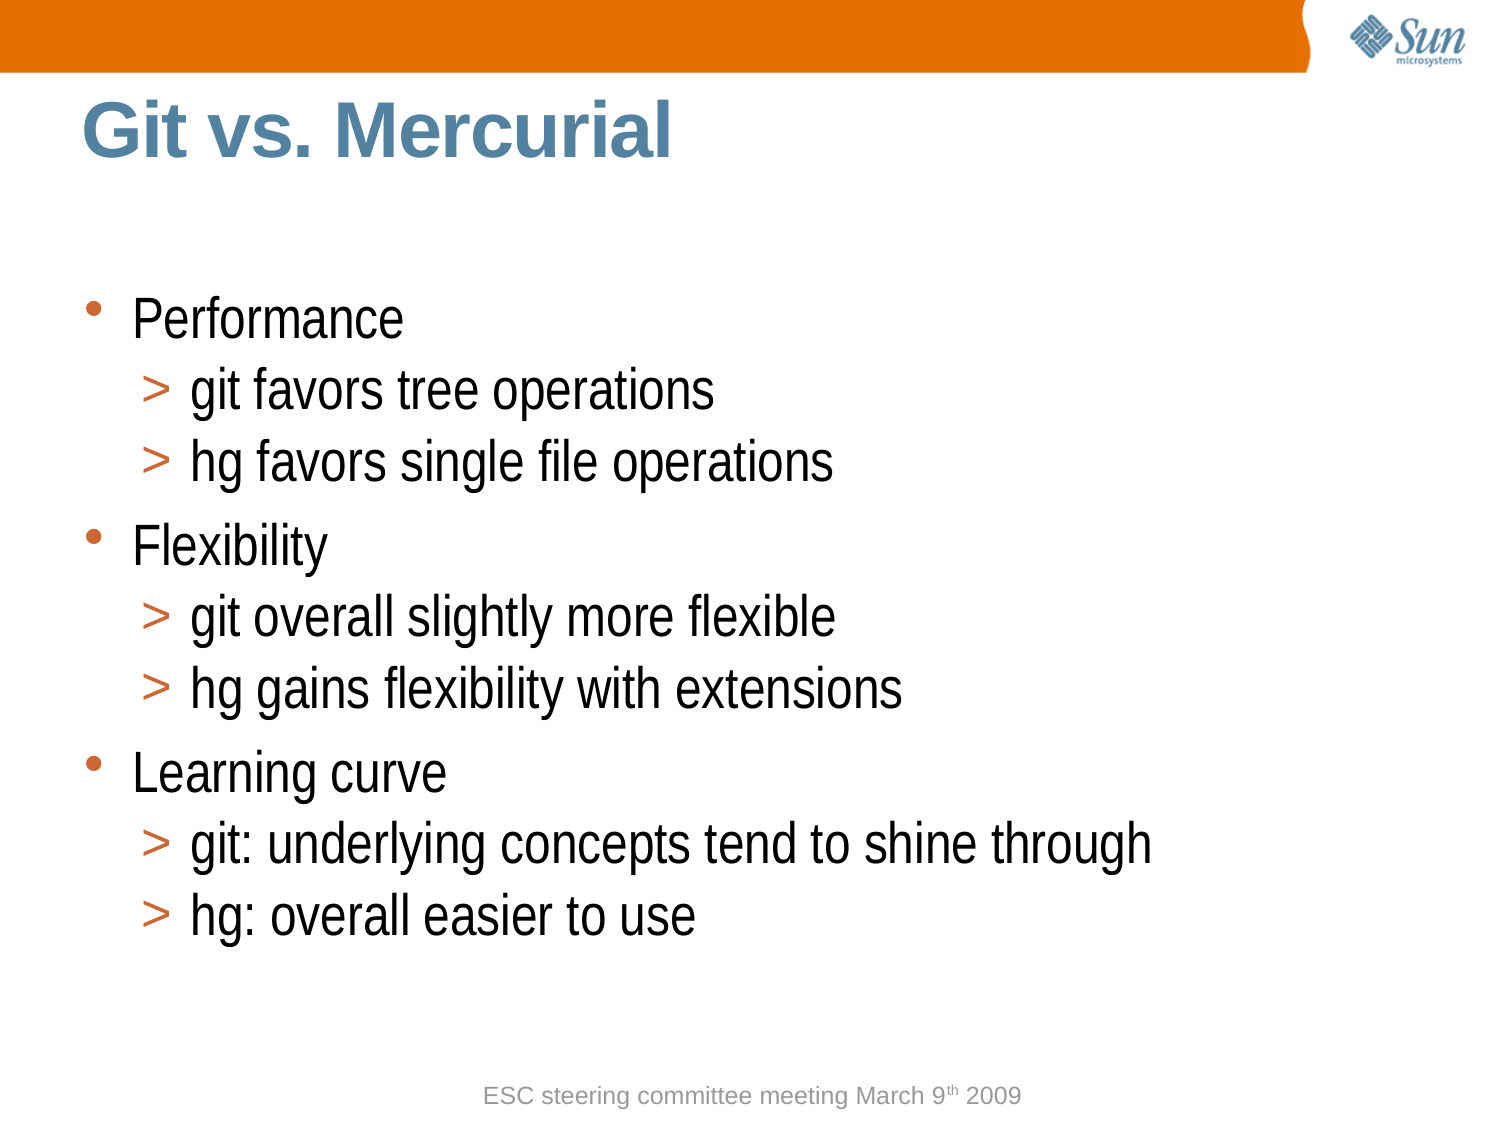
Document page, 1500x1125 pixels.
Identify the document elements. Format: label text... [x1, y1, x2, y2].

picture [0, 0, 1500, 75]
list Performance git favors tree operations hg favors single file operations Flexibility git overall slightly more flexible hg gains flexibility with extensions Learning curve git: underlying concepts tend to shine through hg: overall easier to use [64, 292, 1402, 987]
title Git vs. Mercurial [81, 93, 1336, 198]
